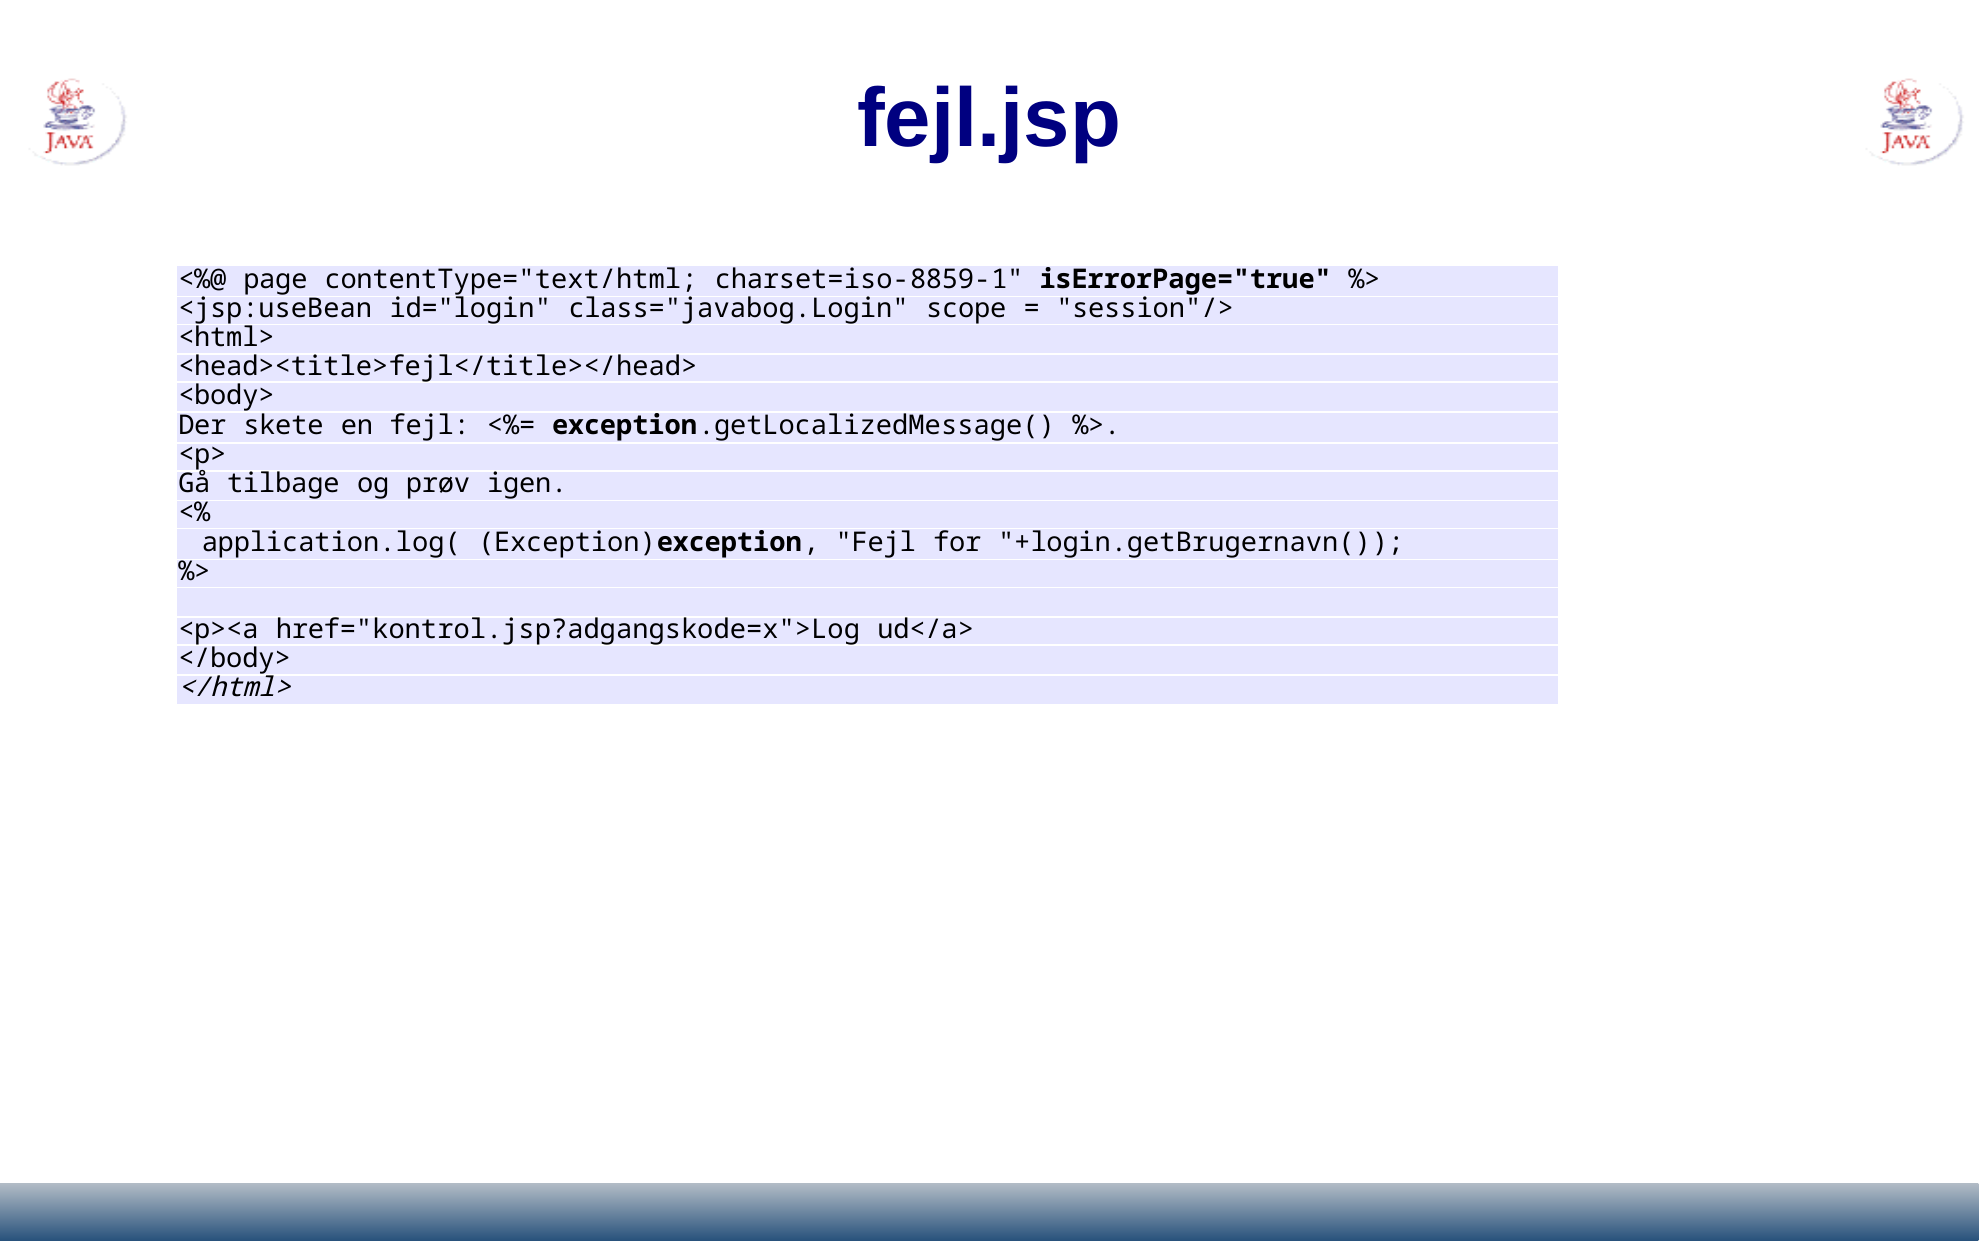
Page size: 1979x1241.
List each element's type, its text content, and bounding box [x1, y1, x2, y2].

chart [176, 266, 1560, 960]
title fejl.jsp [126, 14, 1853, 222]
picture [1853, 71, 1968, 169]
picture [12, 71, 126, 169]
